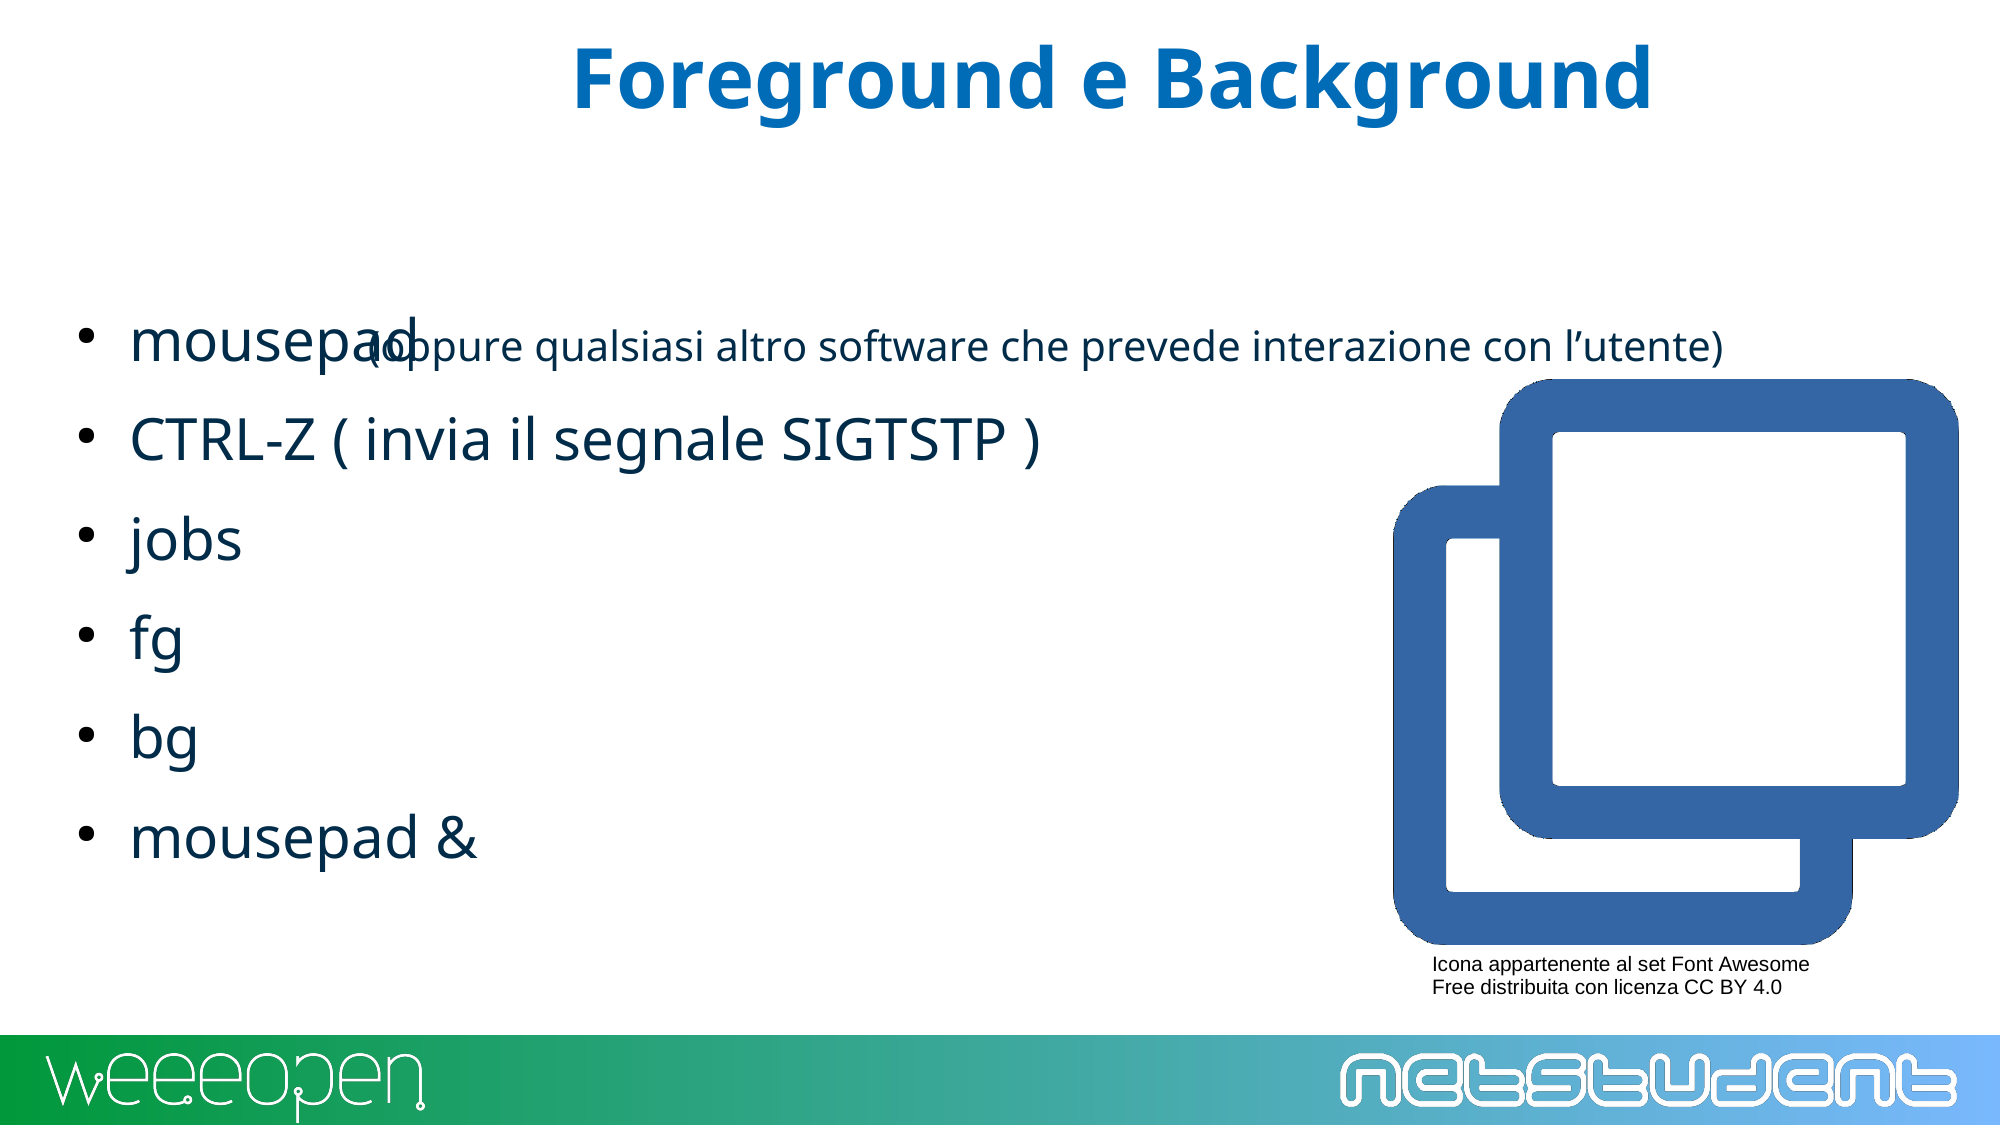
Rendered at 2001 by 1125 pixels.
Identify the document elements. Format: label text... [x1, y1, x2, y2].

text_box ● [76, 723, 103, 751]
text_box ● [76, 425, 103, 452]
text_box ● [76, 624, 103, 651]
text_box [0, 0, 2000, 1125]
text_box fg [129, 597, 188, 671]
text_box Icona appartenente al set Font Awesome [1432, 952, 1817, 976]
text_box ● [76, 325, 103, 352]
text_box mousepad & [129, 796, 410, 871]
text_box CTRL-Z ( invia il segnale SIGTSTP ) [129, 398, 883, 472]
picture [1392, 378, 1959, 945]
text_box ● [76, 524, 103, 551]
text_box jobs [129, 497, 219, 572]
picture [1340, 1053, 1957, 1107]
text_box ● [76, 823, 103, 850]
text_box mousepad [129, 298, 363, 373]
text_box Free distribuita con licenza CC BY 4.0 [1432, 975, 1783, 999]
text_box bg [129, 696, 188, 771]
text_box Foreground e Background [570, 19, 1448, 126]
text_box (oppure qualsiasi altro software che prevede interazione con l’utente) [357, 316, 1457, 370]
picture [45, 1053, 425, 1123]
